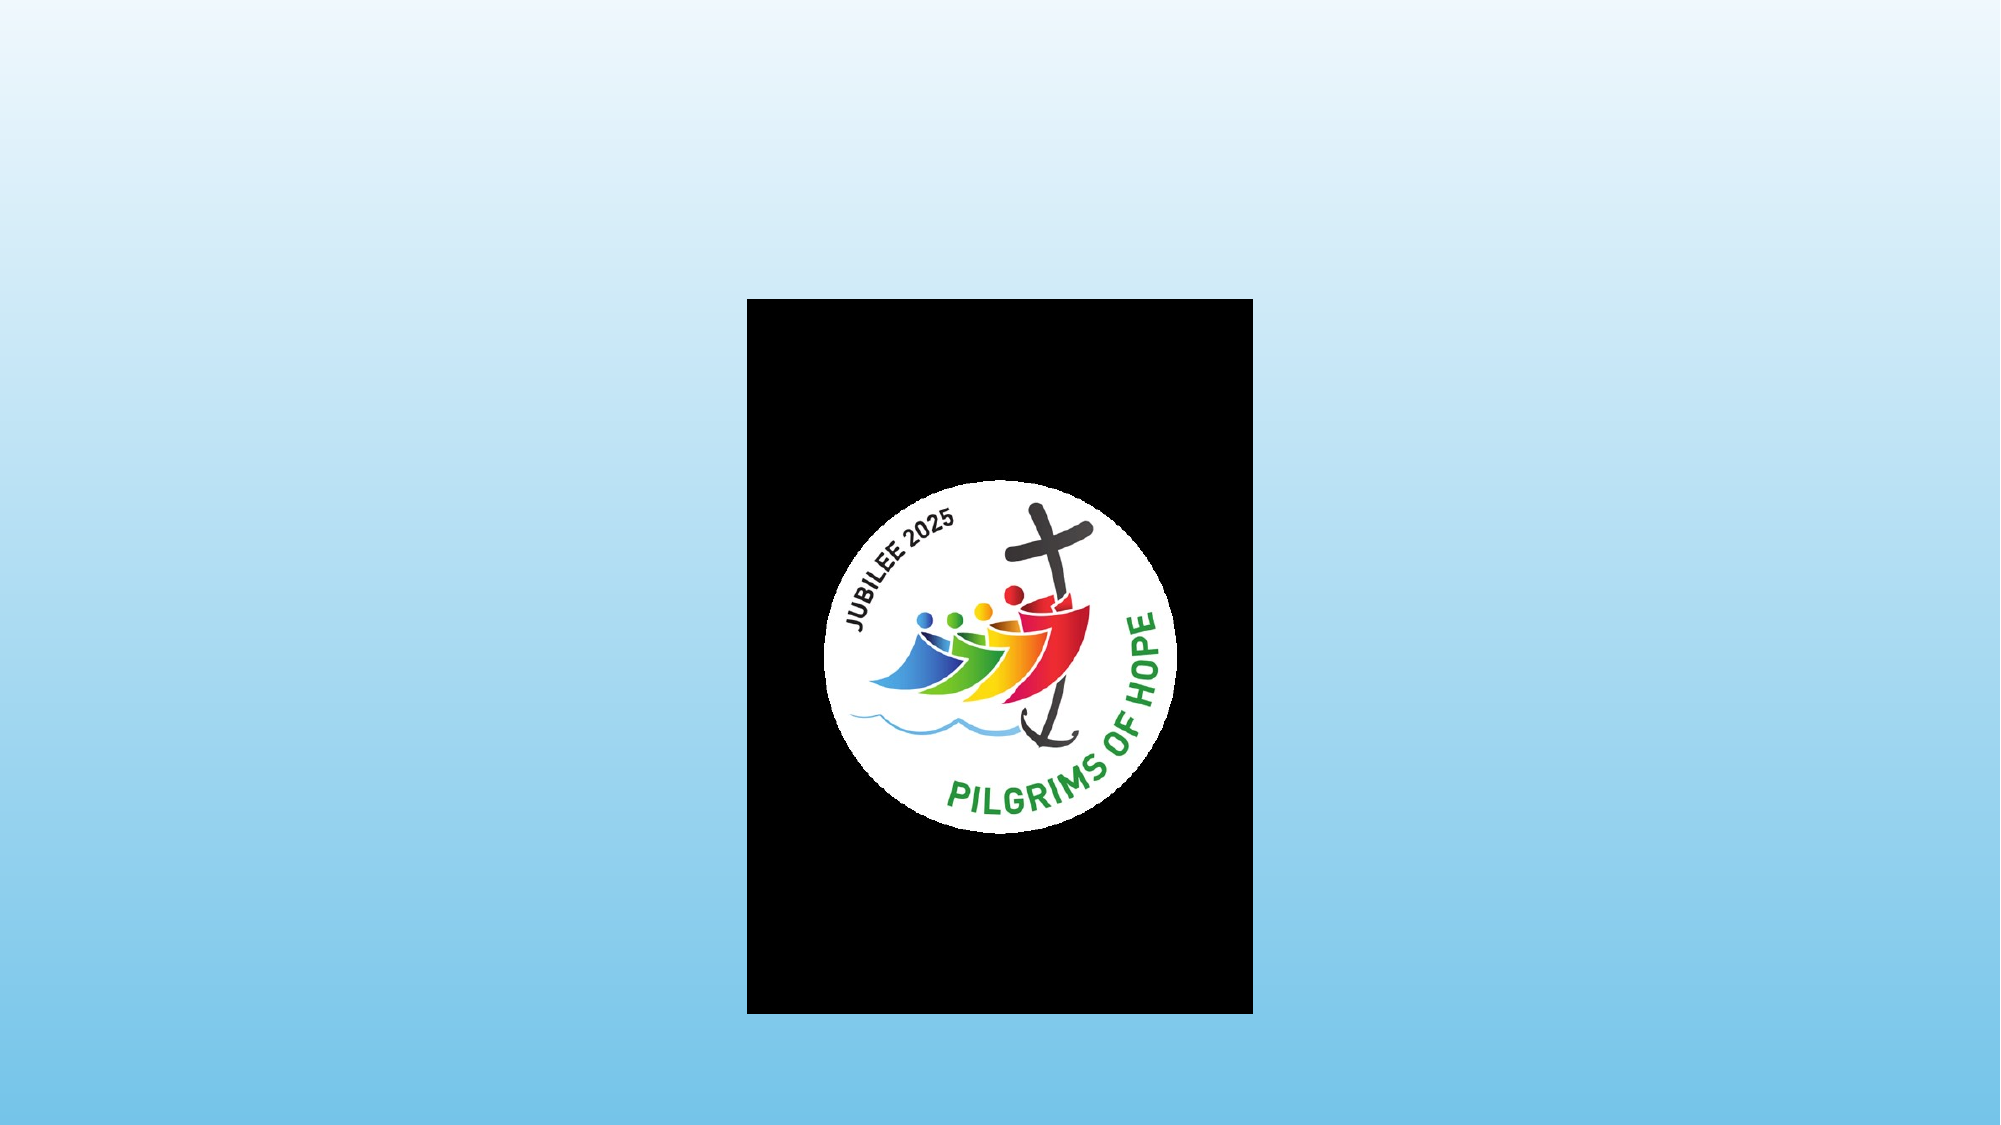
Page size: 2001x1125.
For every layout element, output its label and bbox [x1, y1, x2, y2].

picture [747, 299, 1253, 1014]
